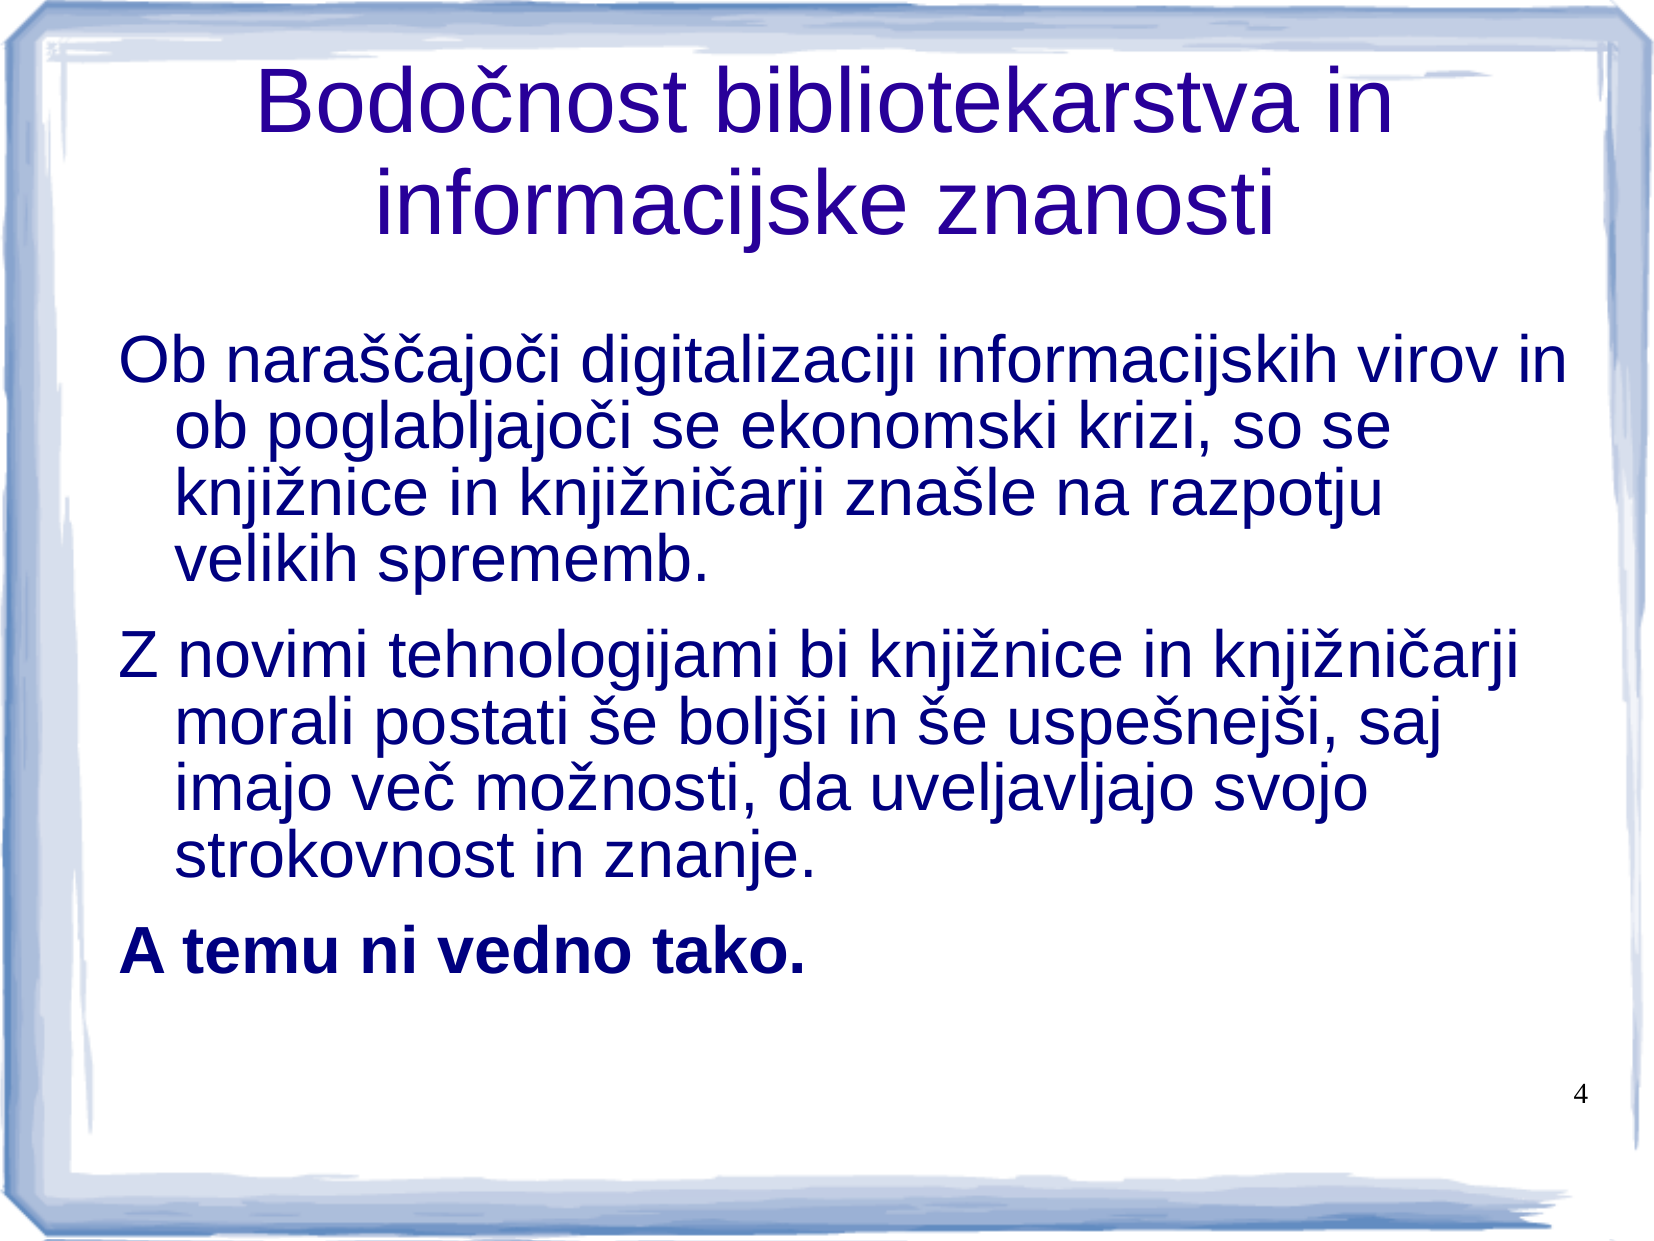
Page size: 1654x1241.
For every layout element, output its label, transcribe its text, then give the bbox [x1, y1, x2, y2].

text_box <number> [1203, 1076, 1589, 1162]
list Ob naraščajoči digitalizaciji informacijskih virov in ob poglabljajoči se ekonomski krizi, so se knjižnice in knjižničarji znašle na razpotju velikih sprememb. Z novimi tehnologijami bi knjižnice in knjižničarji morali postati še boljši in še uspešnejši, saj imajo več možnosti, da uveljavljajo svojo strokovnost in znanje. A temu ni vedno tako. [118, 324, 1571, 1070]
title Bodočnost bibliotekarstva in informacijske znanosti [82, 49, 1571, 257]
picture [0, 0, 1654, 1241]
